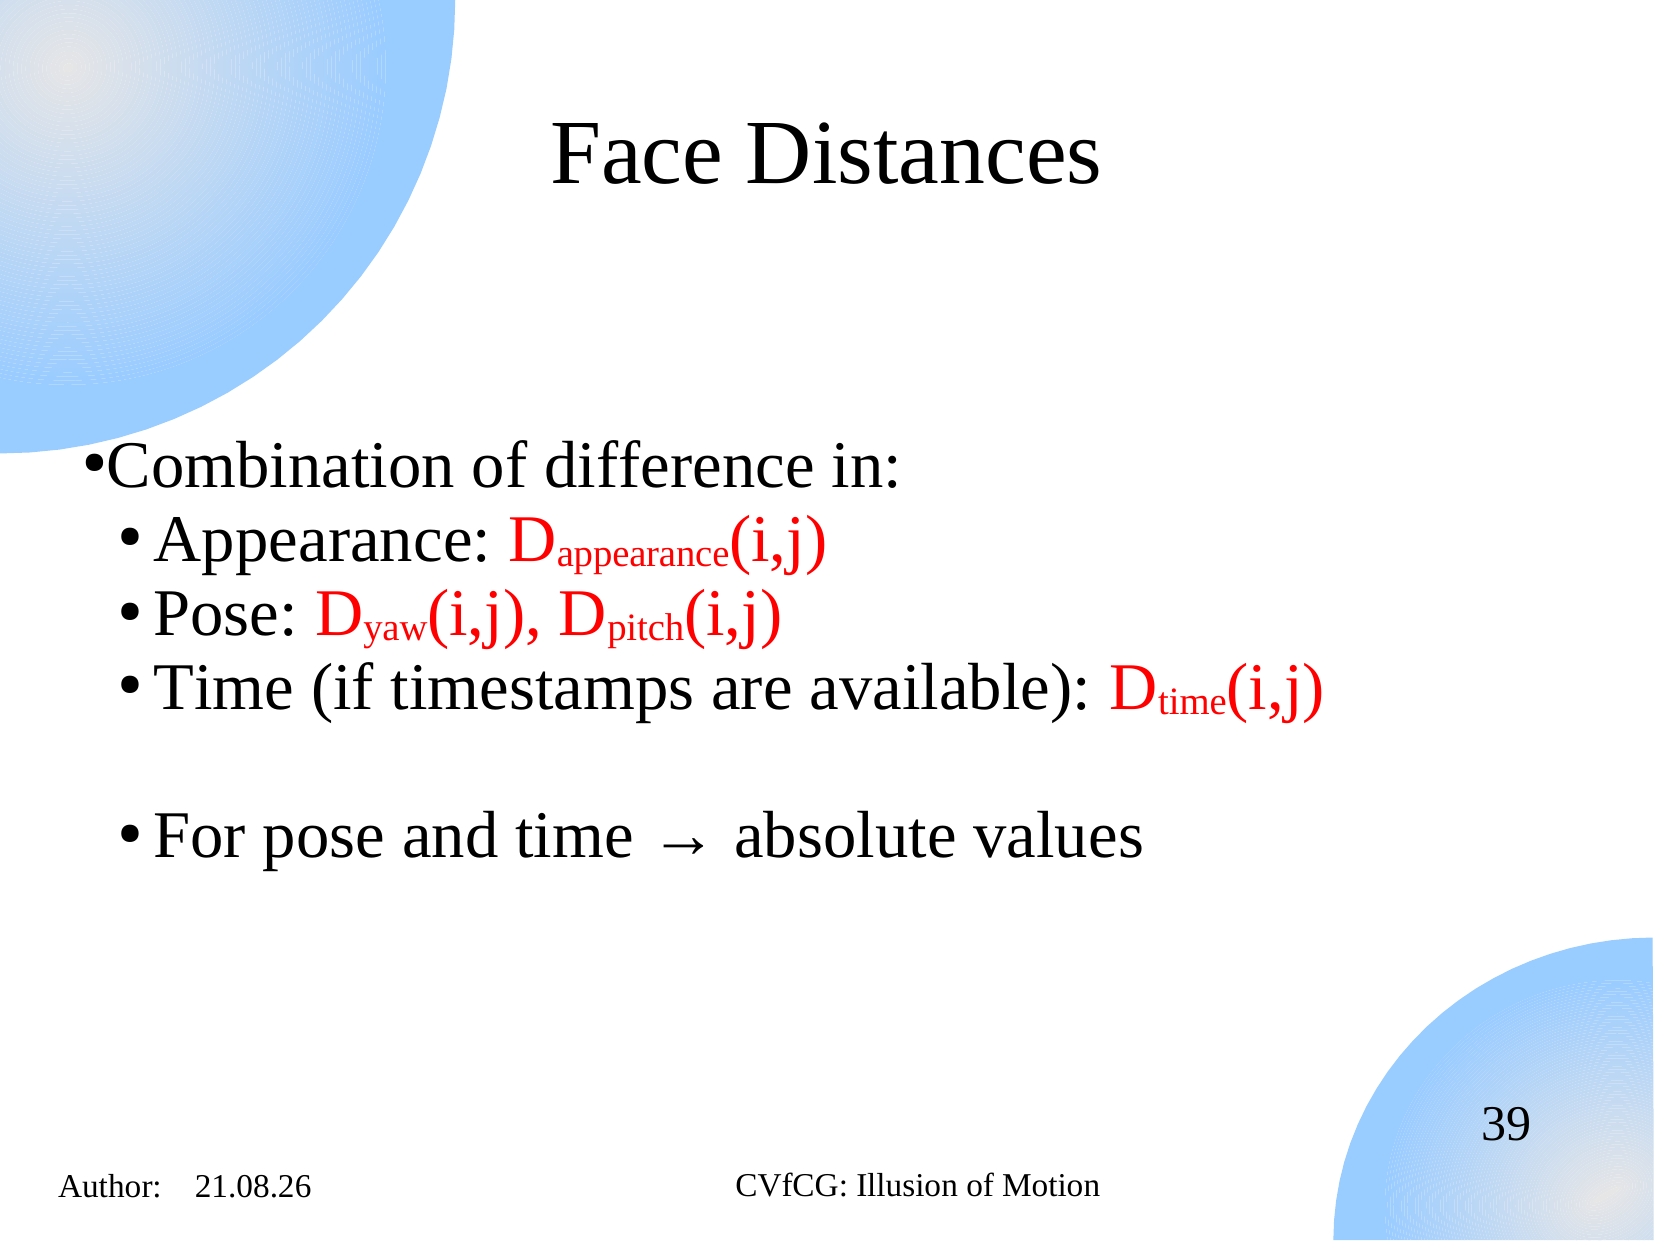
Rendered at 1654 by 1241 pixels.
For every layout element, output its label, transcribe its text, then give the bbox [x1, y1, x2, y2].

text_box <number> [1401, 1095, 1611, 1152]
subtitle Combination of difference in: Appearance: Dappearance(i,j) Pose: Dyaw(i,j), Dpitch(i,j) Time (if timestamps are available): Dtime(i,j) For pose and time → absolute values [82, 290, 1571, 1010]
text_box CVfCG: Illusion of Motion [735, 1166, 1346, 1204]
title Face Distances [82, 49, 1571, 257]
